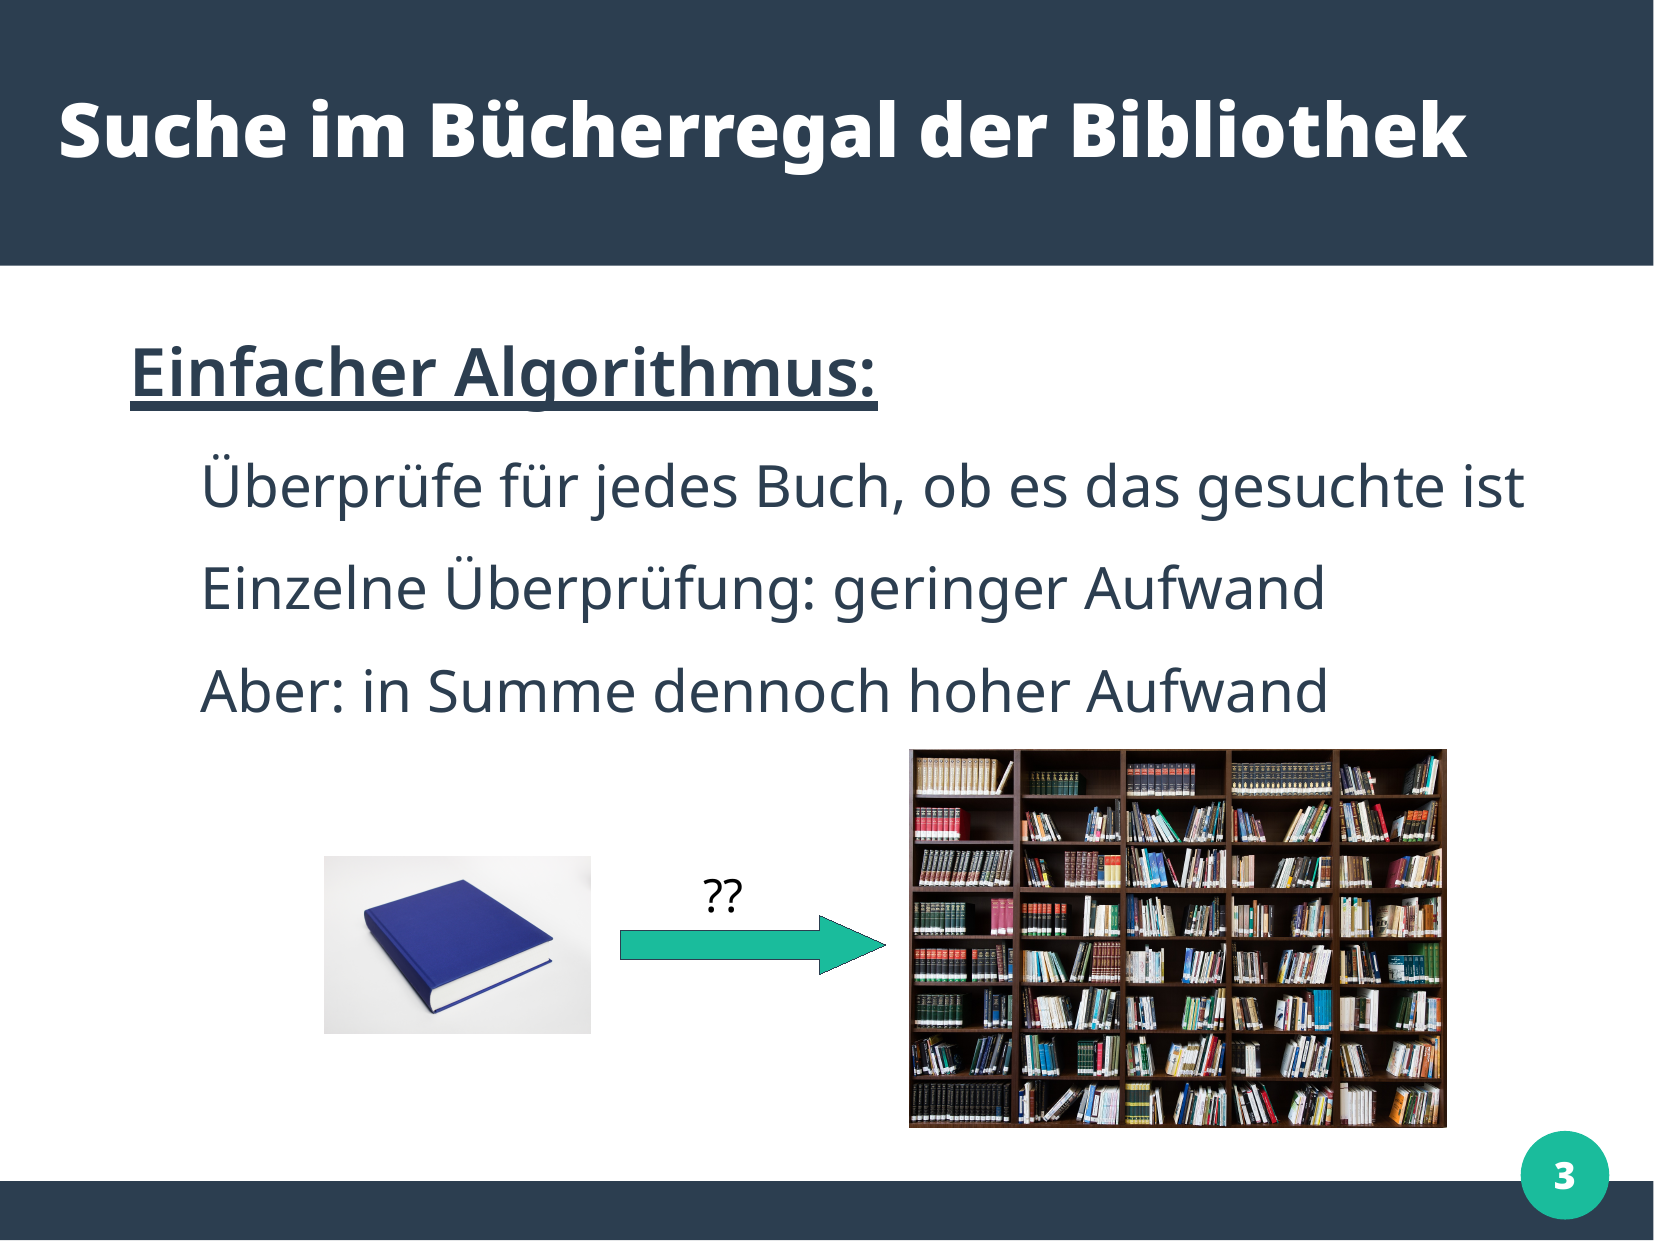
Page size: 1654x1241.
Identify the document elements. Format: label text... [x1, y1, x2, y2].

picture [909, 749, 1447, 1128]
title Suche im Bücherregal der Bibliothek [59, 49, 1595, 207]
picture [324, 856, 591, 1034]
list Einfacher Algorithmus: Überprüfe für jedes Buch, ob es das gesuchte ist Einzelne Überprüfung: geringer Aufwand Aber: in Summe dennoch hoher Aufwand [59, 324, 1595, 1152]
text_box ?? [679, 856, 768, 927]
text_box [620, 915, 886, 975]
